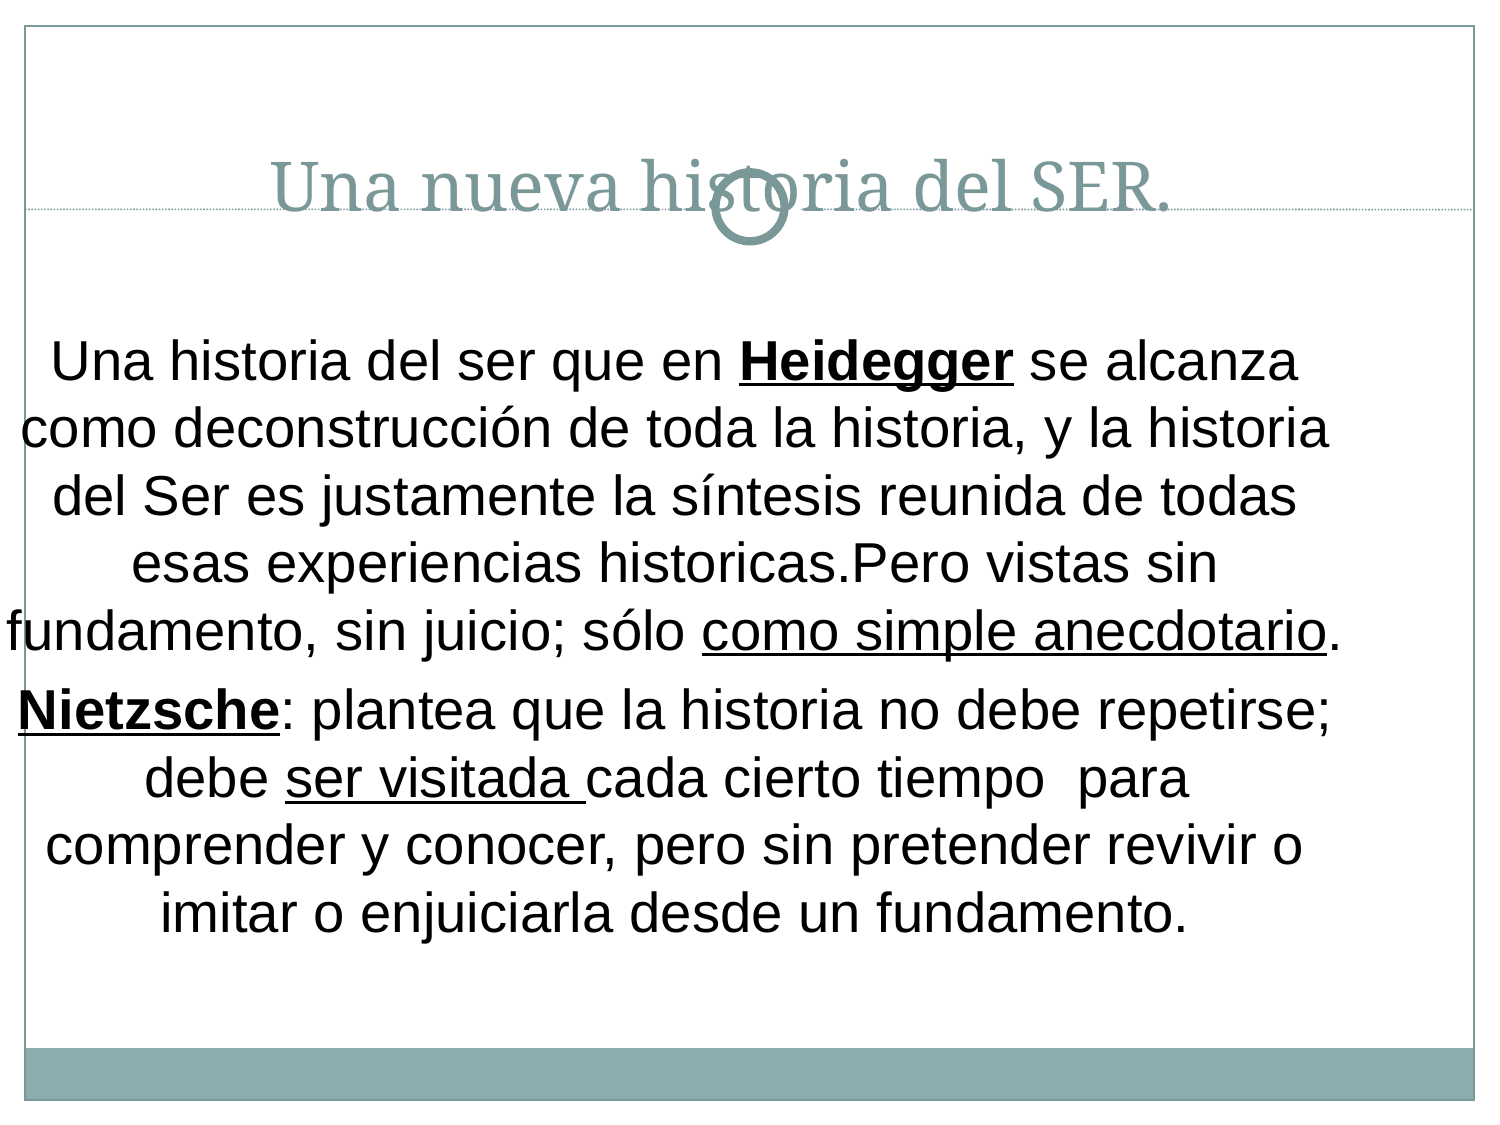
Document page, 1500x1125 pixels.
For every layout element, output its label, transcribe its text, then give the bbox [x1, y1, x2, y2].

title Una nueva historia del SER. [0, 52, 1351, 222]
subtitle Una historia del ser que en Heidegger se alcanza como deconstrucción de toda la historia, y la historia del Ser es justamente la síntesis reunida de todas esas experiencias historicas.Pero vistas sin fundamento, sin juicio; sólo como simple anecdotario. Nietzsche: plantea que la historia no debe repetirse; debe ser visitada cada cierto tiempo para comprender y conocer, pero sin pretender revivir o imitar o enjuiciarla desde un fundamento. [0, 222, 1351, 1045]
